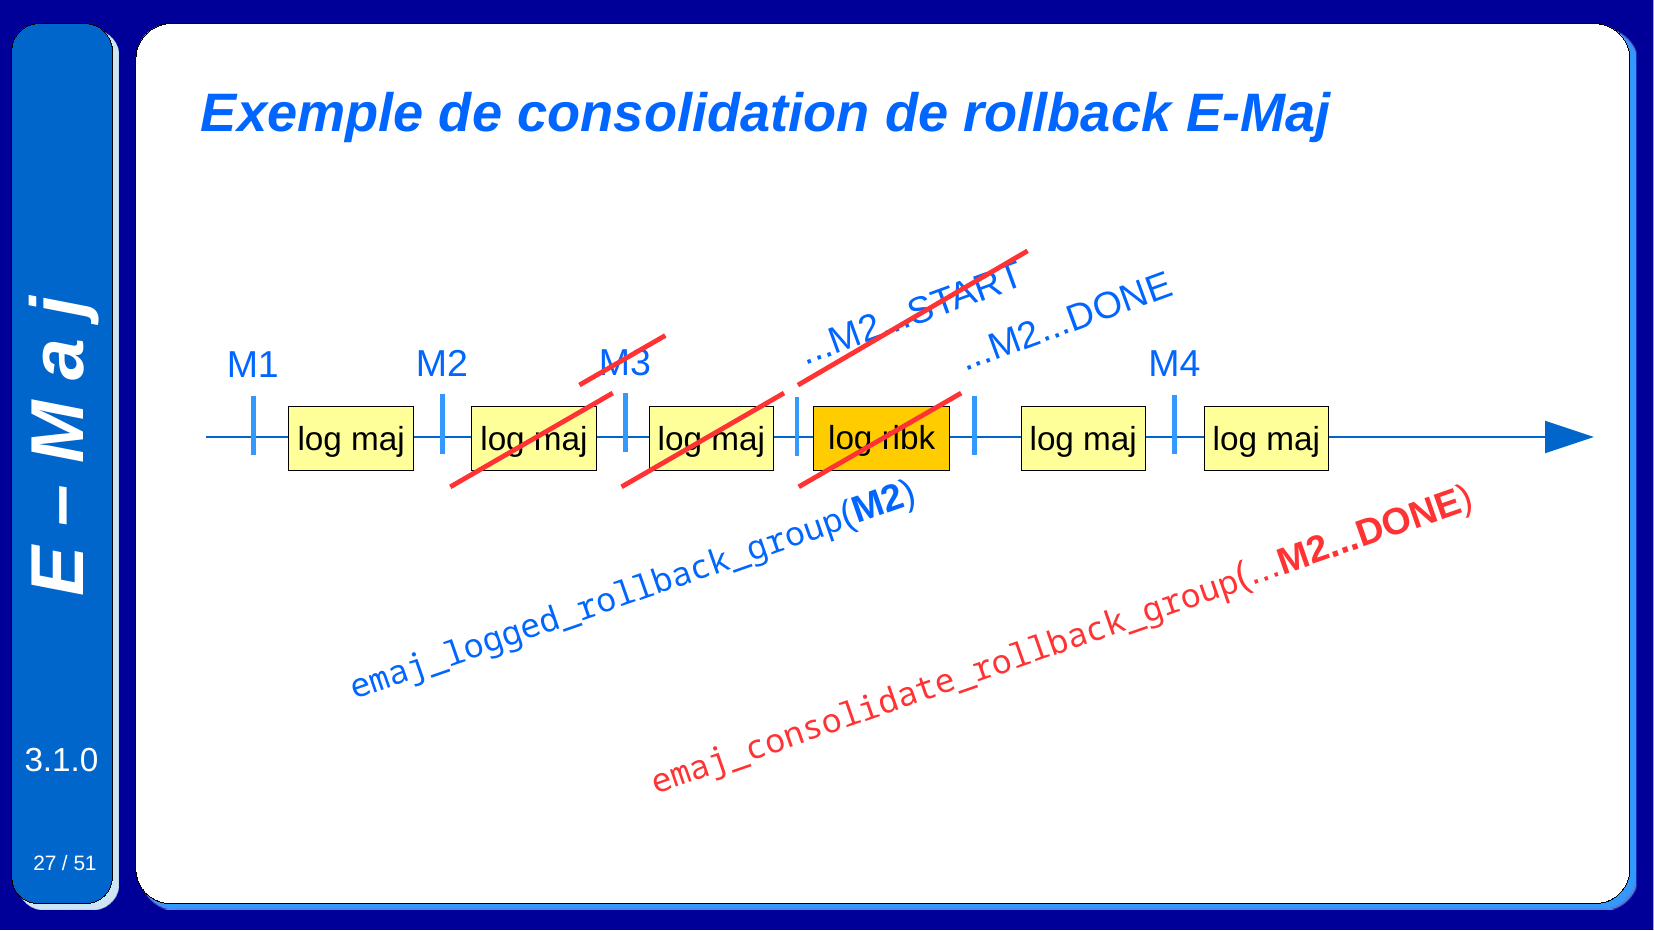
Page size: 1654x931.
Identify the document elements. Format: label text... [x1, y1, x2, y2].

text_box M4 [1133, 335, 1216, 393]
text_box log maj [1204, 406, 1329, 471]
text_box log maj [1021, 406, 1146, 471]
text_box ...M2...DONE [937, 250, 1195, 391]
text_box log maj [649, 406, 755, 467]
text_box M3 [584, 334, 661, 379]
text_box M1 [212, 336, 294, 394]
text_box log rlbk [833, 406, 950, 471]
text_box log rlbk [813, 406, 932, 471]
title Exemple de consolidation de rollback E-Maj [200, 34, 1575, 191]
text_box emaj_logged_rollback_group(M2) [326, 471, 941, 731]
text_box M3 [584, 339, 666, 392]
text_box log maj [288, 406, 414, 471]
text_box emaj_consolidate_rollback_group(...M2...DONE) [627, 462, 1499, 825]
text_box ...M2...START [777, 241, 1046, 383]
text_box log maj [485, 406, 597, 471]
text_box M2 [401, 335, 483, 393]
text_box log maj [471, 406, 583, 471]
text_box log maj [656, 406, 774, 471]
